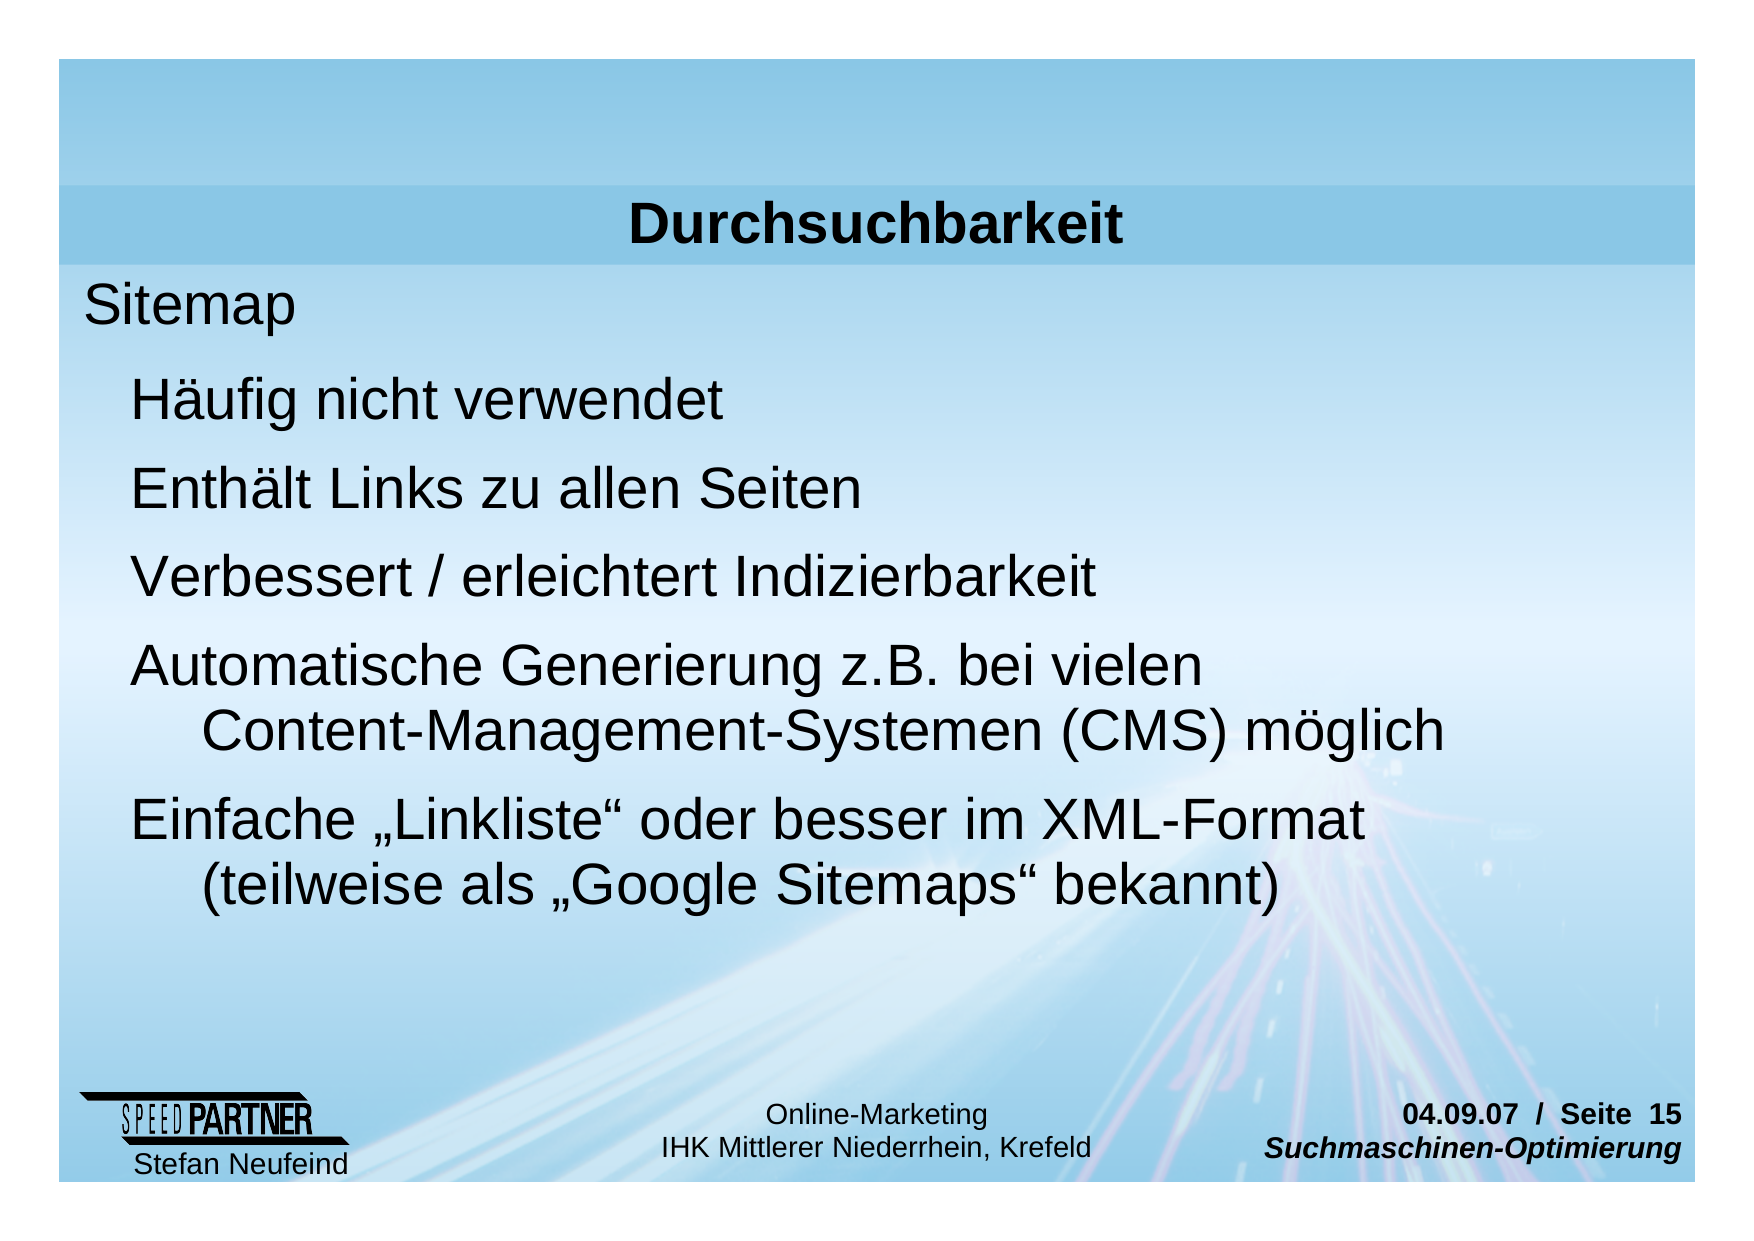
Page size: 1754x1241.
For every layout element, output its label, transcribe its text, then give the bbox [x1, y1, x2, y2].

title Durchsuchbarkeit [59, 190, 1695, 257]
picture [59, 265, 1695, 1182]
picture [59, 59, 1695, 185]
list Sitemap Häufig nicht verwendet Enthält Links zu allen Seiten Verbessert / erleichtert Indizierbarkeit Automatische Generierung z.B. bei vielen Content-Management-Systemen (CMS) möglich Einfache „Linkliste“ oder besser im XML-Format (teilweise als „Google Sitemaps“ bekannt) [71, 272, 1695, 1055]
